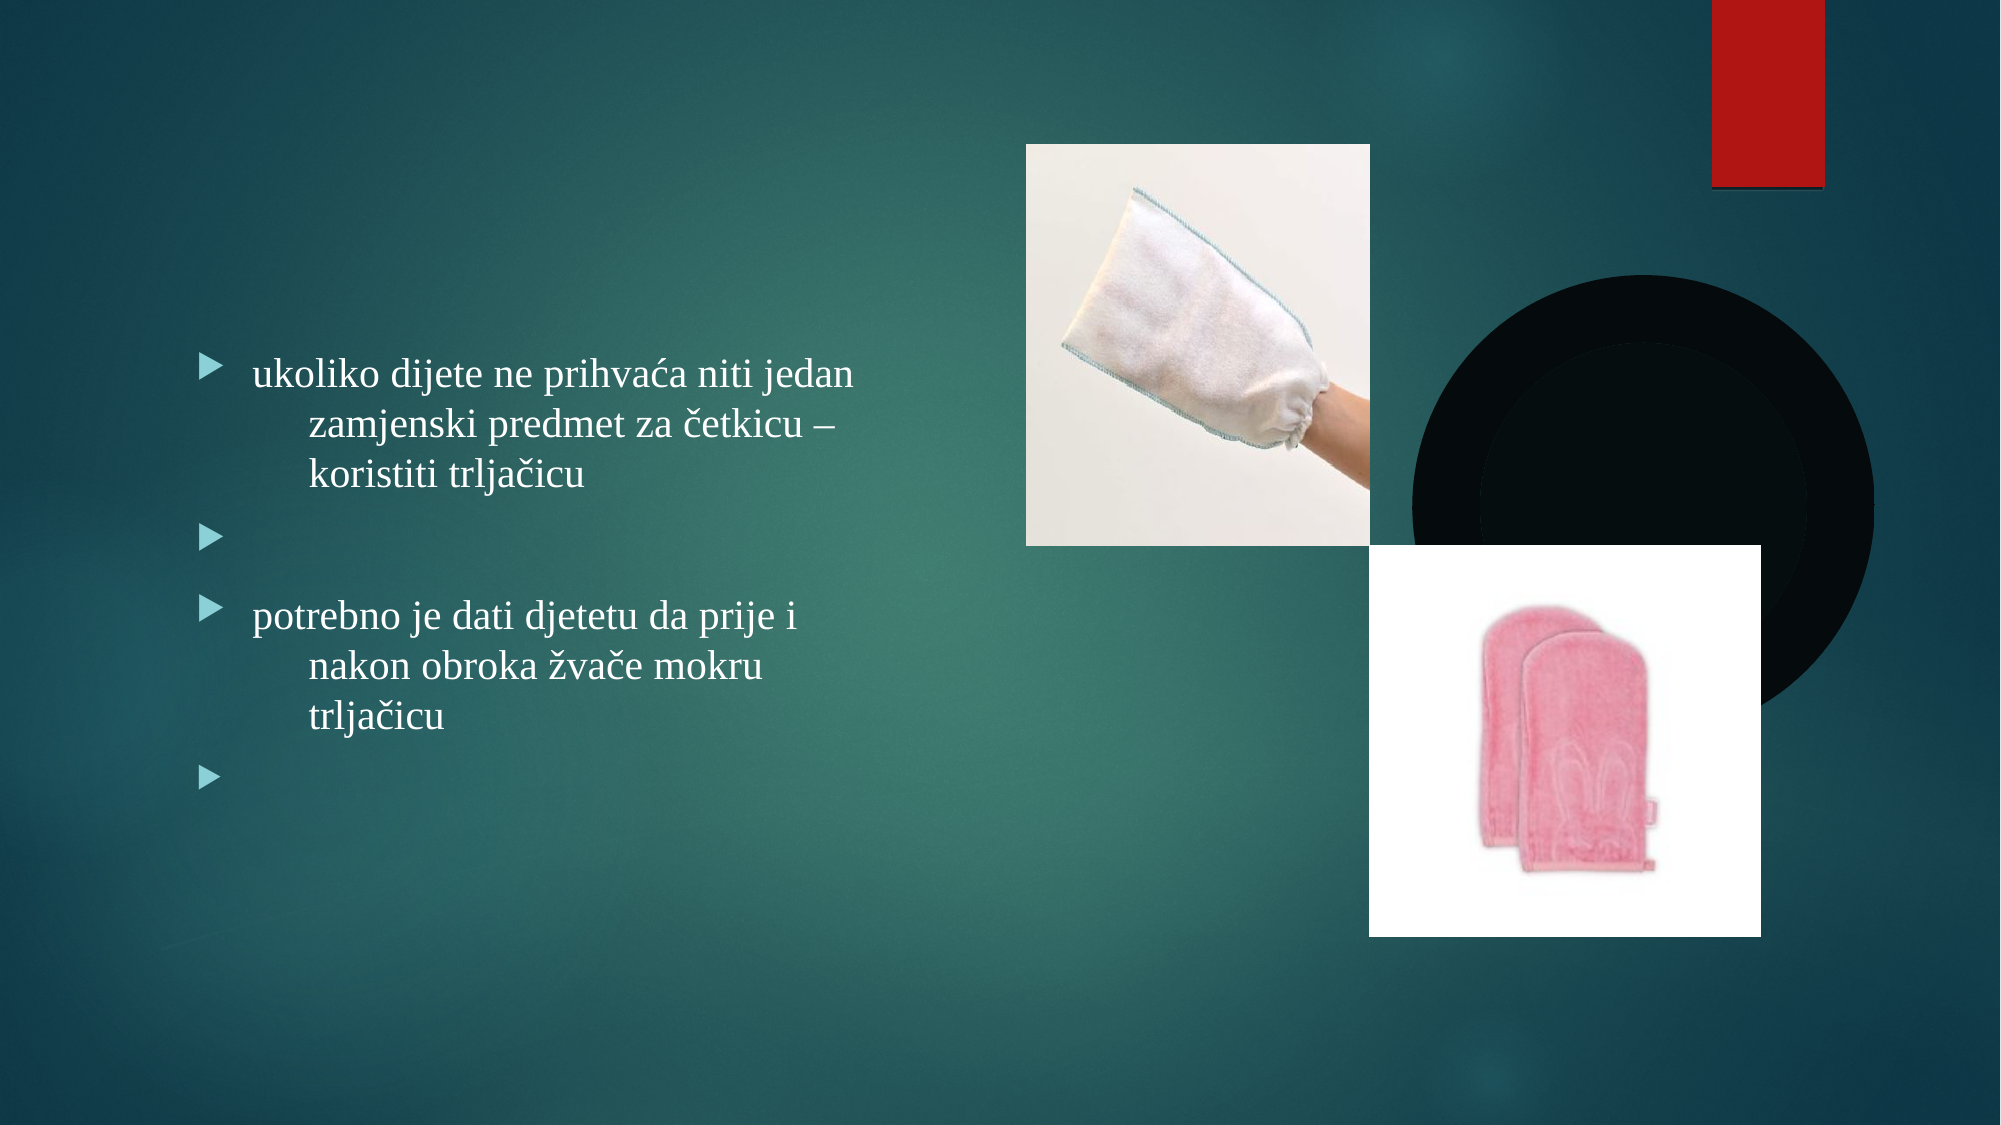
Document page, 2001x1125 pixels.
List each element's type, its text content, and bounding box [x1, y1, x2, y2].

list ukoliko dijete ne prihvaća niti jedan zamjenski predmet za četkicu – koristiti trljačicu potrebno je dati djetetu da prije i nakon obroka žvače mokru trljačicu [181, 338, 903, 1027]
picture [1026, 144, 1761, 937]
